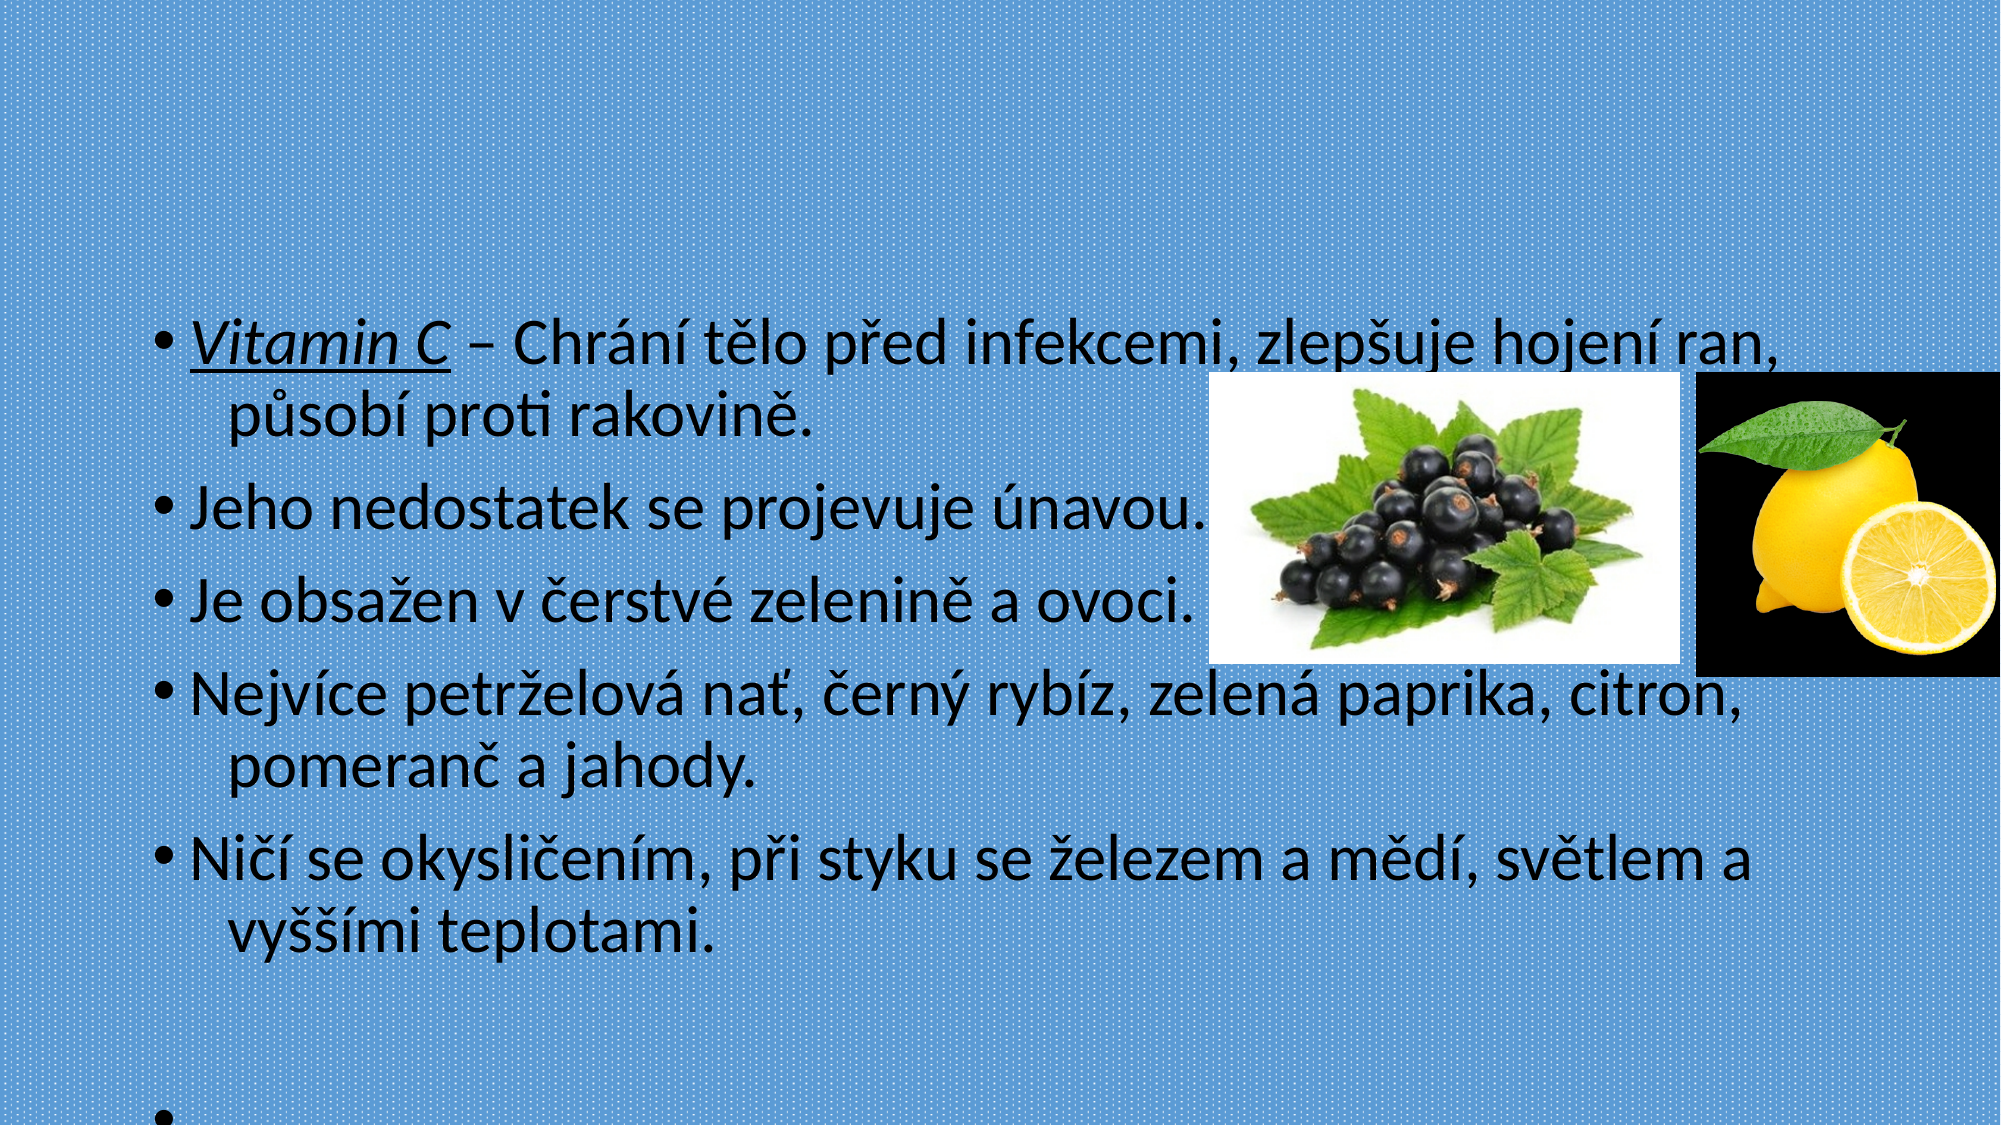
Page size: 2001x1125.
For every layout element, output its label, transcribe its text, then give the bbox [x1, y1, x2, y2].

list Vitamin C – Chrání tělo před infekcemi, zlepšuje hojení ran, působí proti rakovině. Jeho nedostatek se projevuje únavou. Je obsažen v čerstvé zelenině a ovoci. Nejvíce petrželová nať, černý rybíz, zelená paprika, citron, pomeranč a jahody. Ničí se okysličením, při styku se železem a mědí, světlem a vyššími teplotami. [137, 299, 1863, 1014]
title [137, 59, 1863, 278]
picture [1209, 372, 1680, 664]
picture [1696, 372, 2000, 677]
